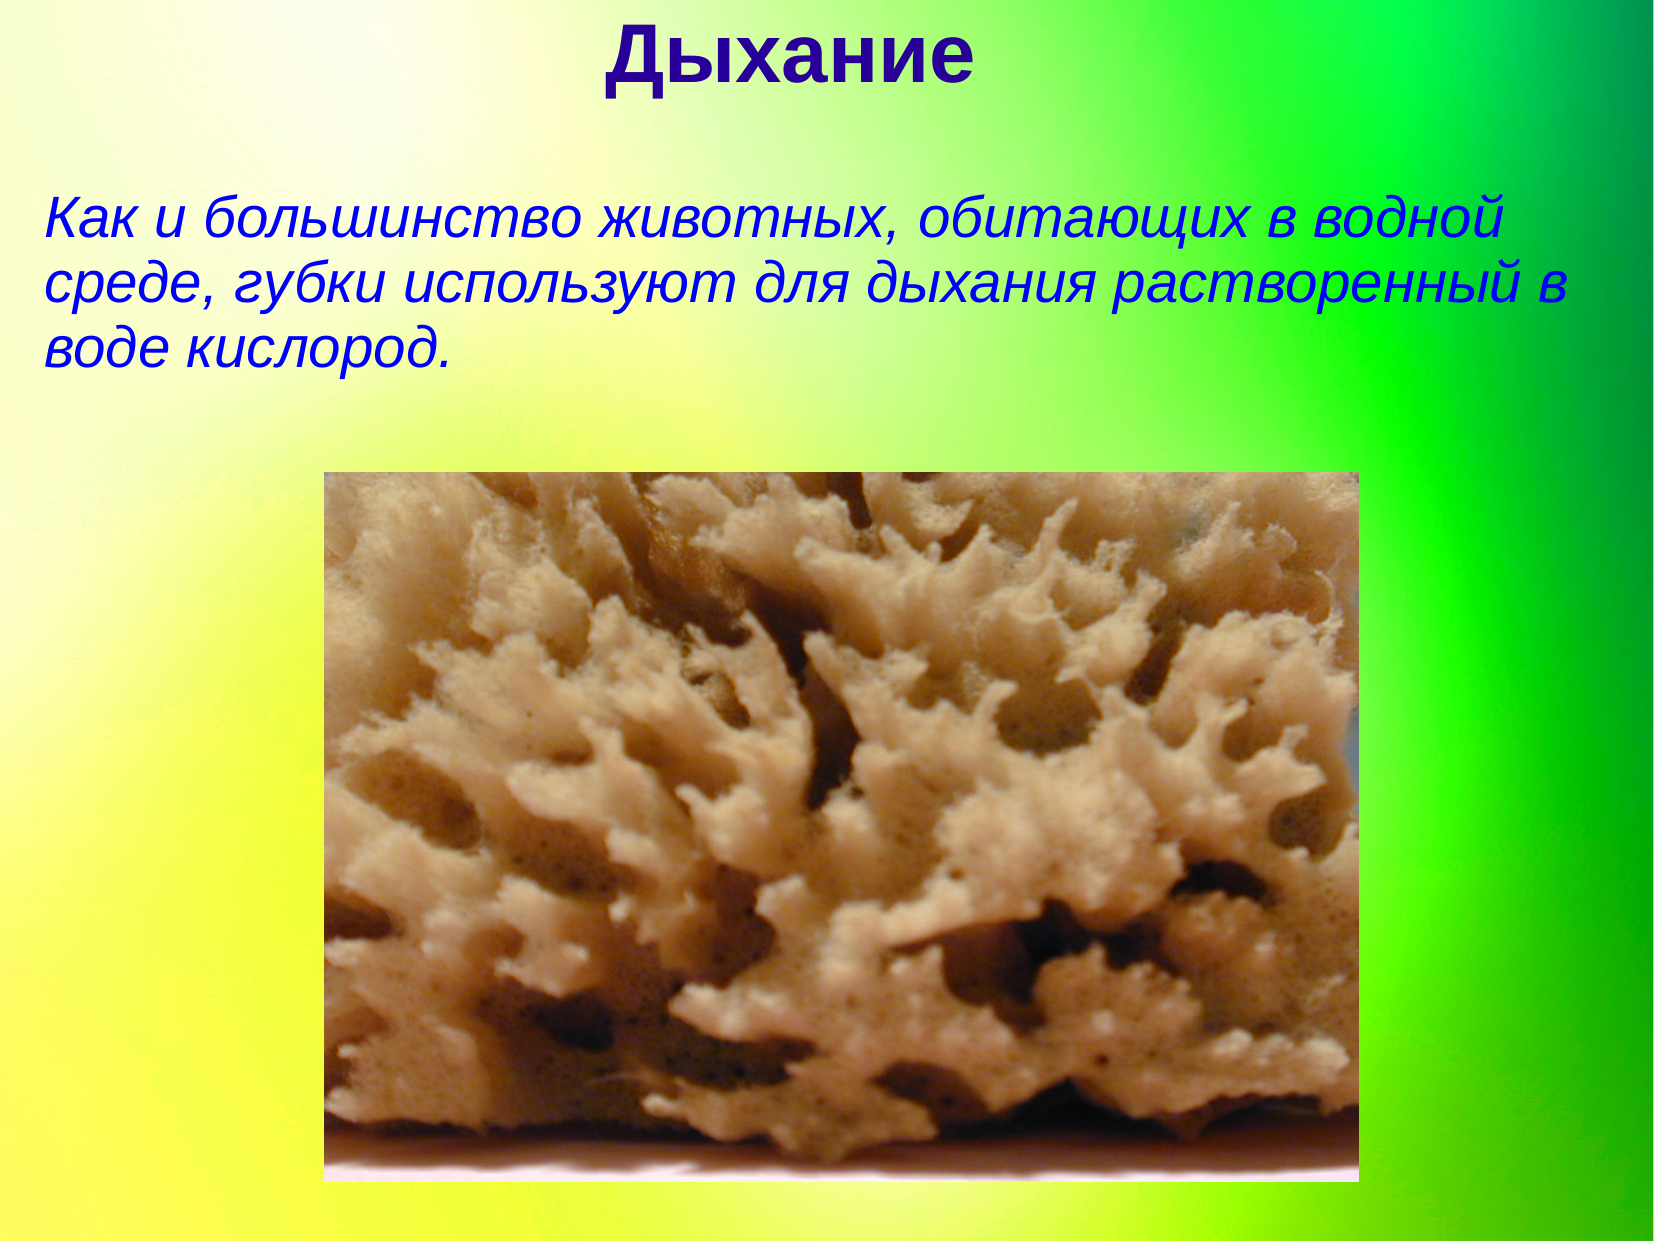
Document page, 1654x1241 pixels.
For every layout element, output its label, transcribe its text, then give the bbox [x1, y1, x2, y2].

picture [0, 0, 1654, 1241]
text_box Дыхание [590, 0, 1093, 148]
text_box Как и большинство животных, обитающих в водной среде, губки используют для дыхания растворенный в воде кислород. [29, 177, 1653, 394]
